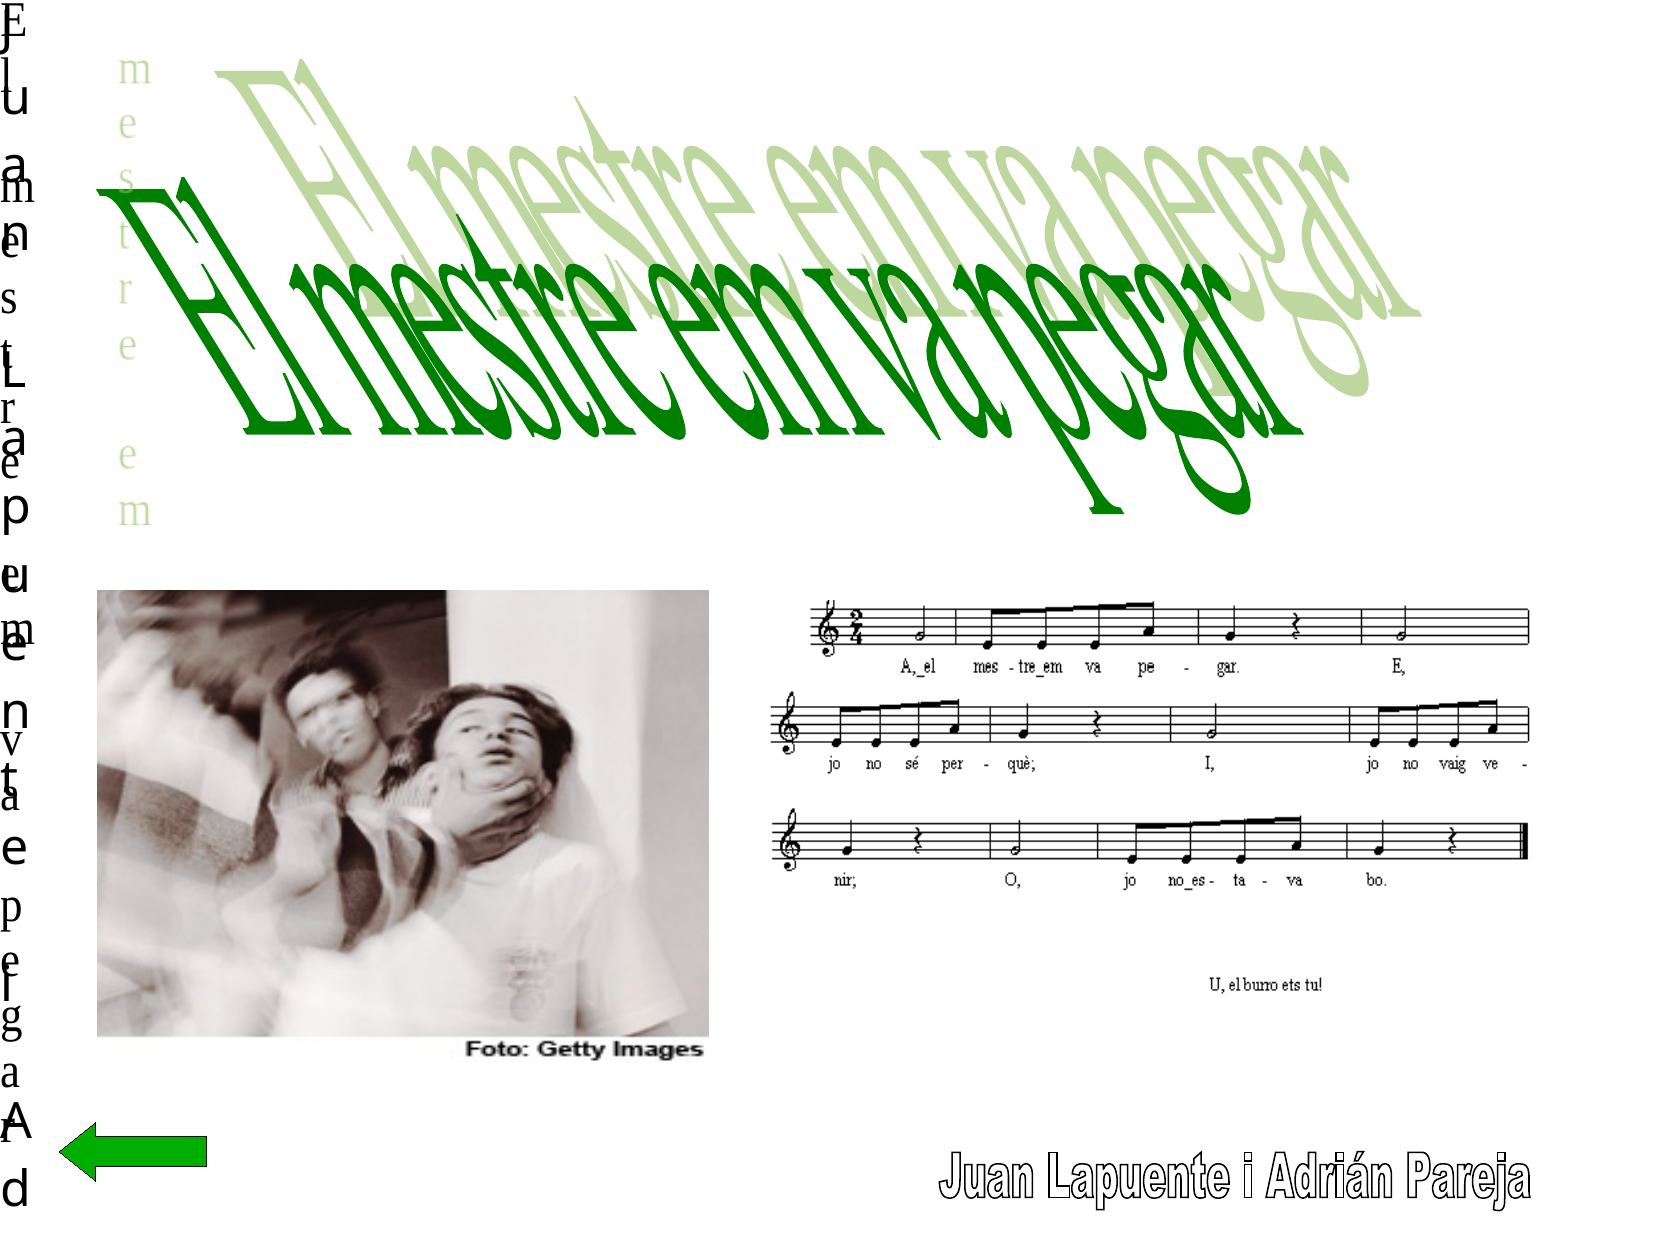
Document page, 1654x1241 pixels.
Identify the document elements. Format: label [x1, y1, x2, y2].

text_box [1346, 1163, 1369, 1199]
text_box [939, 1152, 961, 1199]
text_box [95, 189, 316, 435]
text_box [407, 145, 686, 440]
text_box [1168, 1163, 1189, 1198]
text_box [1120, 1164, 1141, 1199]
text_box [1244, 1164, 1252, 1198]
text_box [1408, 1152, 1430, 1198]
text_box [1354, 1151, 1364, 1161]
text_box [1508, 1163, 1530, 1199]
text_box [987, 1163, 1010, 1199]
text_box [1143, 1163, 1166, 1199]
text_box [1207, 1163, 1229, 1199]
text_box [1071, 1163, 1094, 1199]
text_box [1049, 1152, 1070, 1198]
text_box [1012, 1163, 1033, 1198]
text_box [1472, 1163, 1495, 1199]
text_box [919, 145, 1251, 515]
text_box [1336, 1152, 1344, 1161]
text_box [1336, 1164, 1344, 1198]
text_box [1432, 1163, 1455, 1199]
picture [97, 590, 709, 1063]
text_box [964, 1164, 985, 1199]
text_box [1320, 1163, 1335, 1198]
text_box [556, 96, 886, 440]
text_box [213, 59, 561, 440]
text_box [1266, 1152, 1295, 1198]
text_box [1371, 1163, 1392, 1198]
text_box [1493, 1164, 1505, 1211]
text_box [1191, 1152, 1206, 1199]
picture [767, 600, 1536, 1004]
text_box [1070, 145, 1305, 439]
text_box [1197, 145, 1369, 397]
text_box [175, 177, 353, 435]
text_box [59, 1122, 207, 1182]
text_box [1295, 1152, 1316, 1199]
text_box [766, 145, 1125, 515]
text_box [1497, 1152, 1505, 1161]
text_box [1457, 1163, 1473, 1198]
text_box [1096, 1163, 1118, 1210]
text_box [1244, 1152, 1252, 1161]
text_box [1252, 145, 1423, 321]
